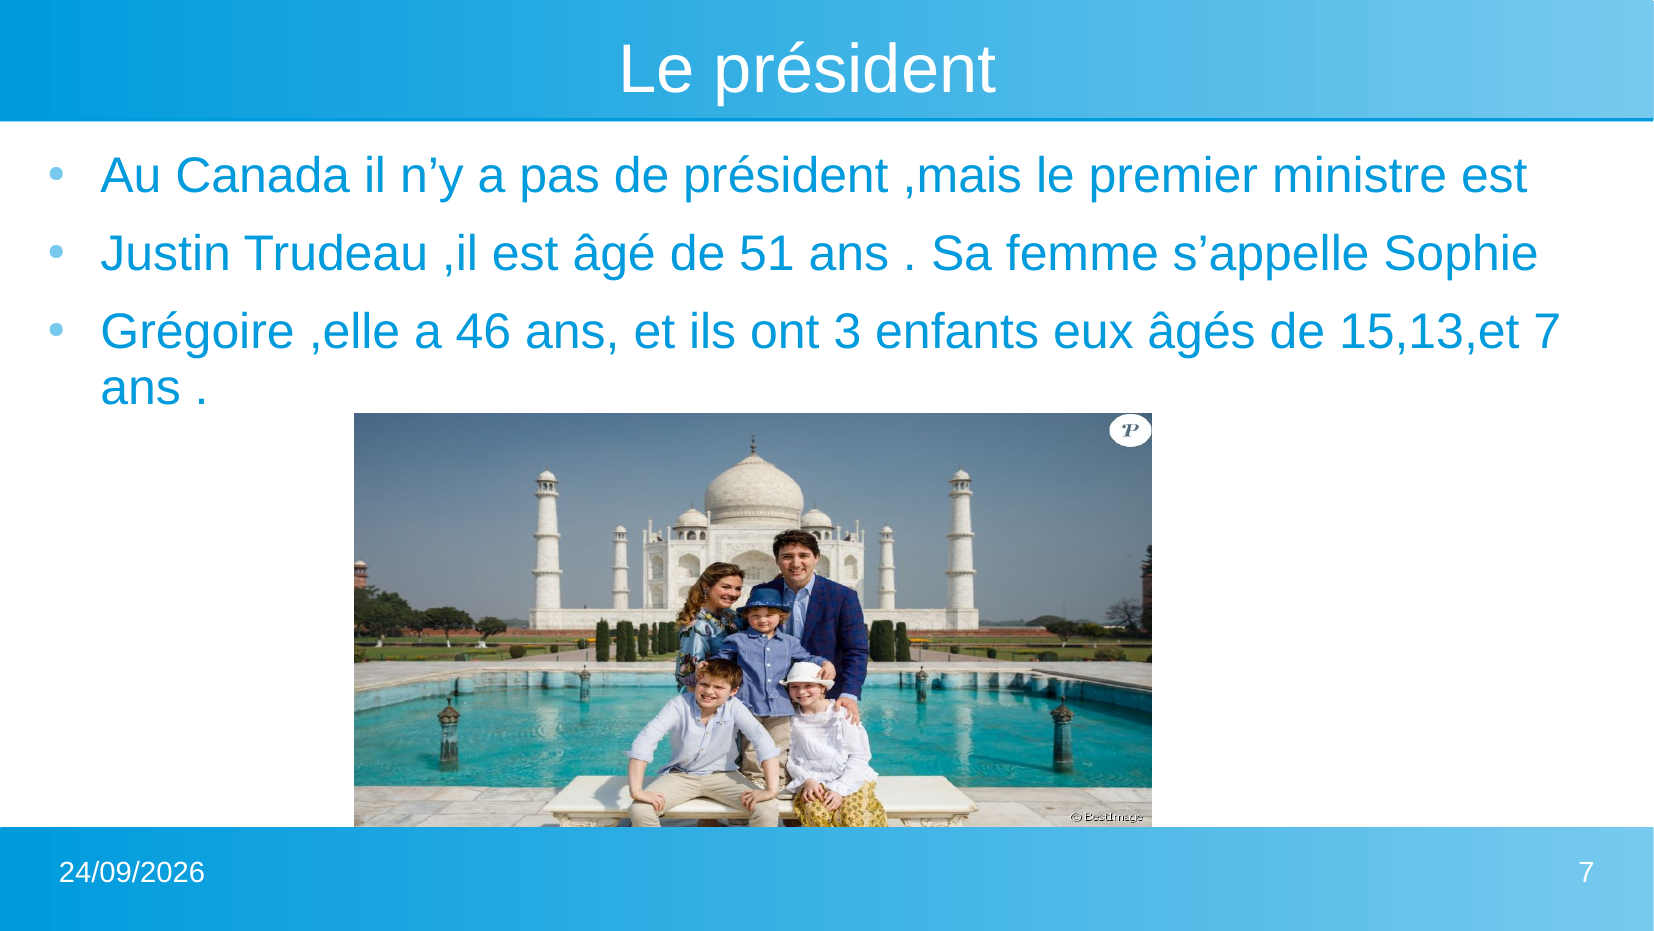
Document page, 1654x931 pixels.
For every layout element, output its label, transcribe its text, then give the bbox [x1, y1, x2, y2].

picture [354, 413, 1152, 827]
list Au Canada il n’y a pas de président ,mais le premier ministre est Justin Trudeau ,il est âgé de 51 ans . Sa femme s’appelle Sophie Grégoire ,elle a 46 ans, et ils ont 3 enfants eux âgés de 15,13,et 7 ans . [29, 147, 1625, 798]
title Le président [59, 29, 1595, 108]
